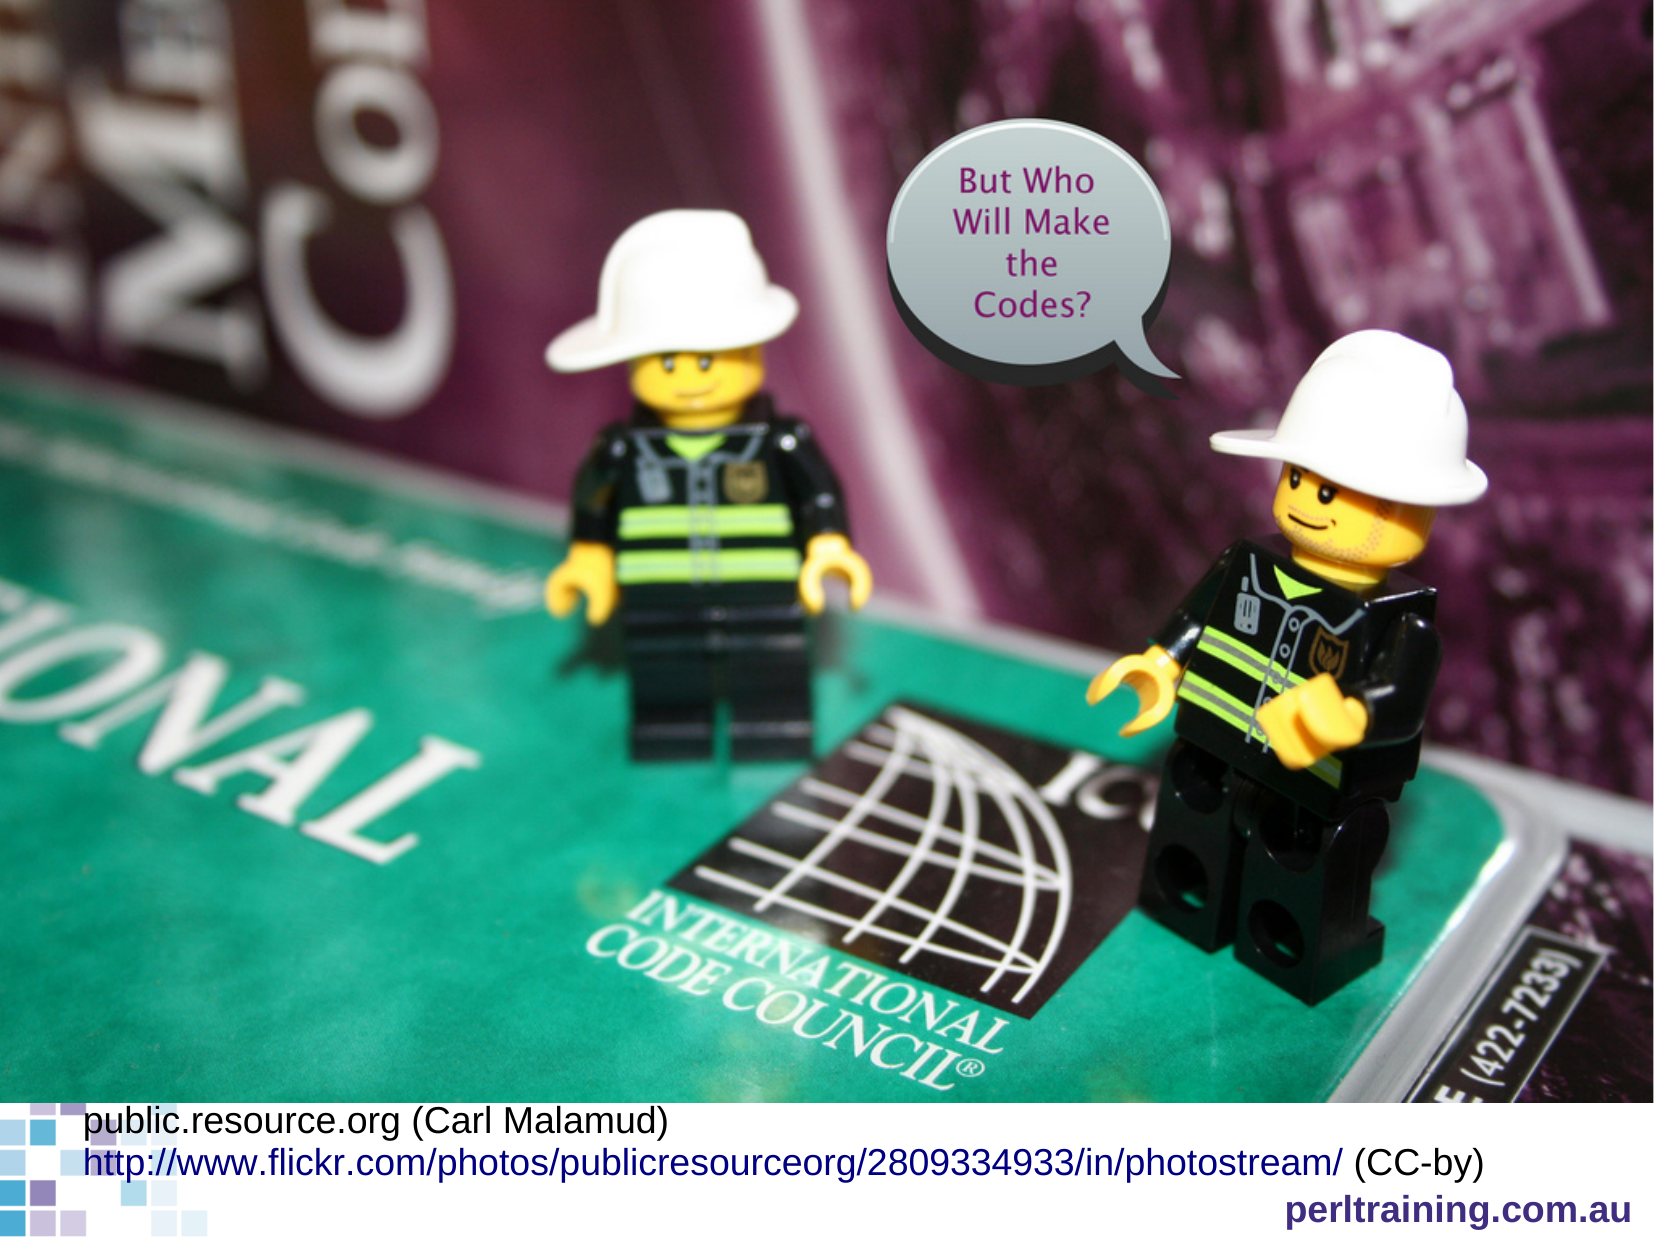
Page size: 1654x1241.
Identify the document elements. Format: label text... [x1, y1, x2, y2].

picture [0, 0, 1654, 1241]
text_box public.resource.org (Carl Malamud) http://www.flickr.com/photos/publicresourceorg/2809334933/in/photostream/ (CC-by) [68, 1092, 1500, 1192]
